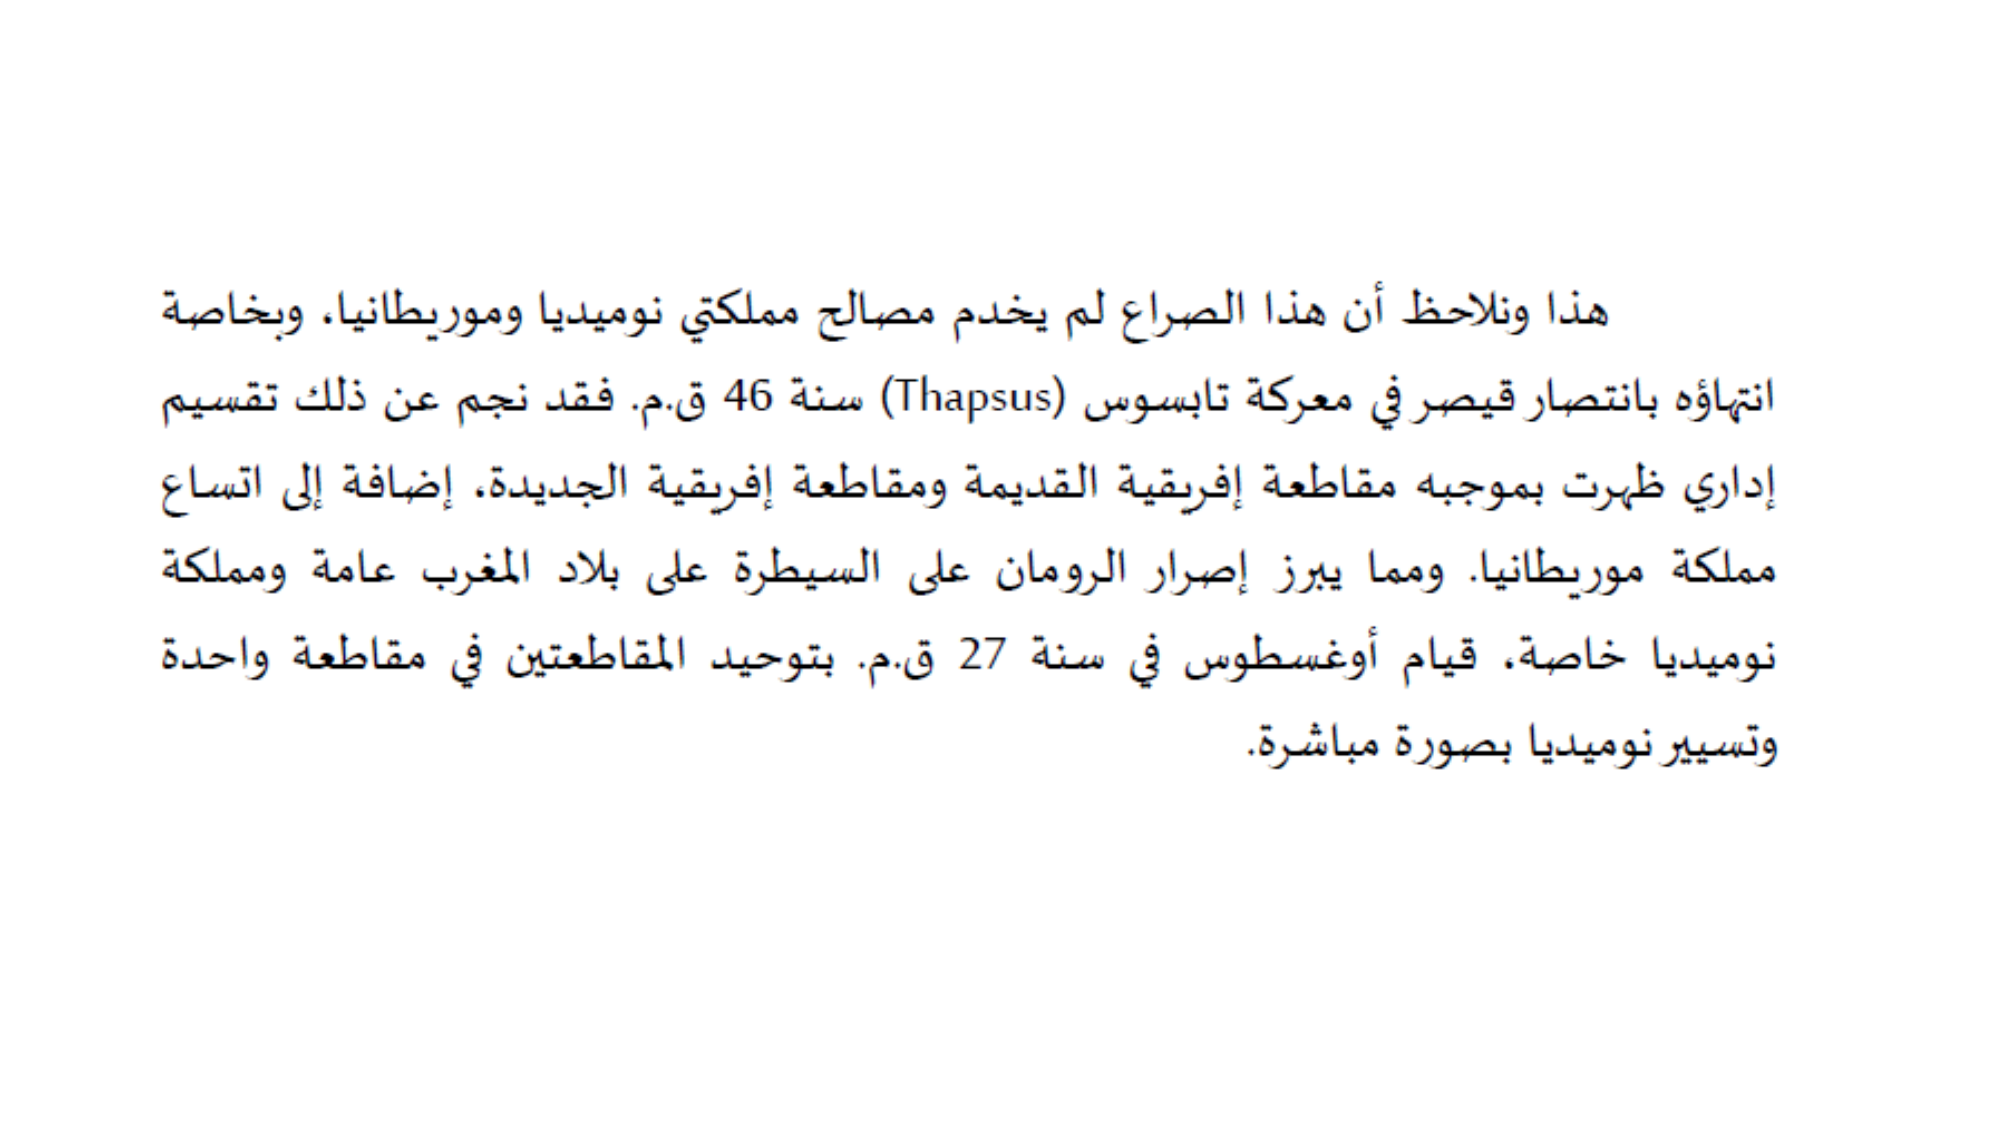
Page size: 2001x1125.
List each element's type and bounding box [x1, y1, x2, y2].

picture [141, 273, 1782, 792]
